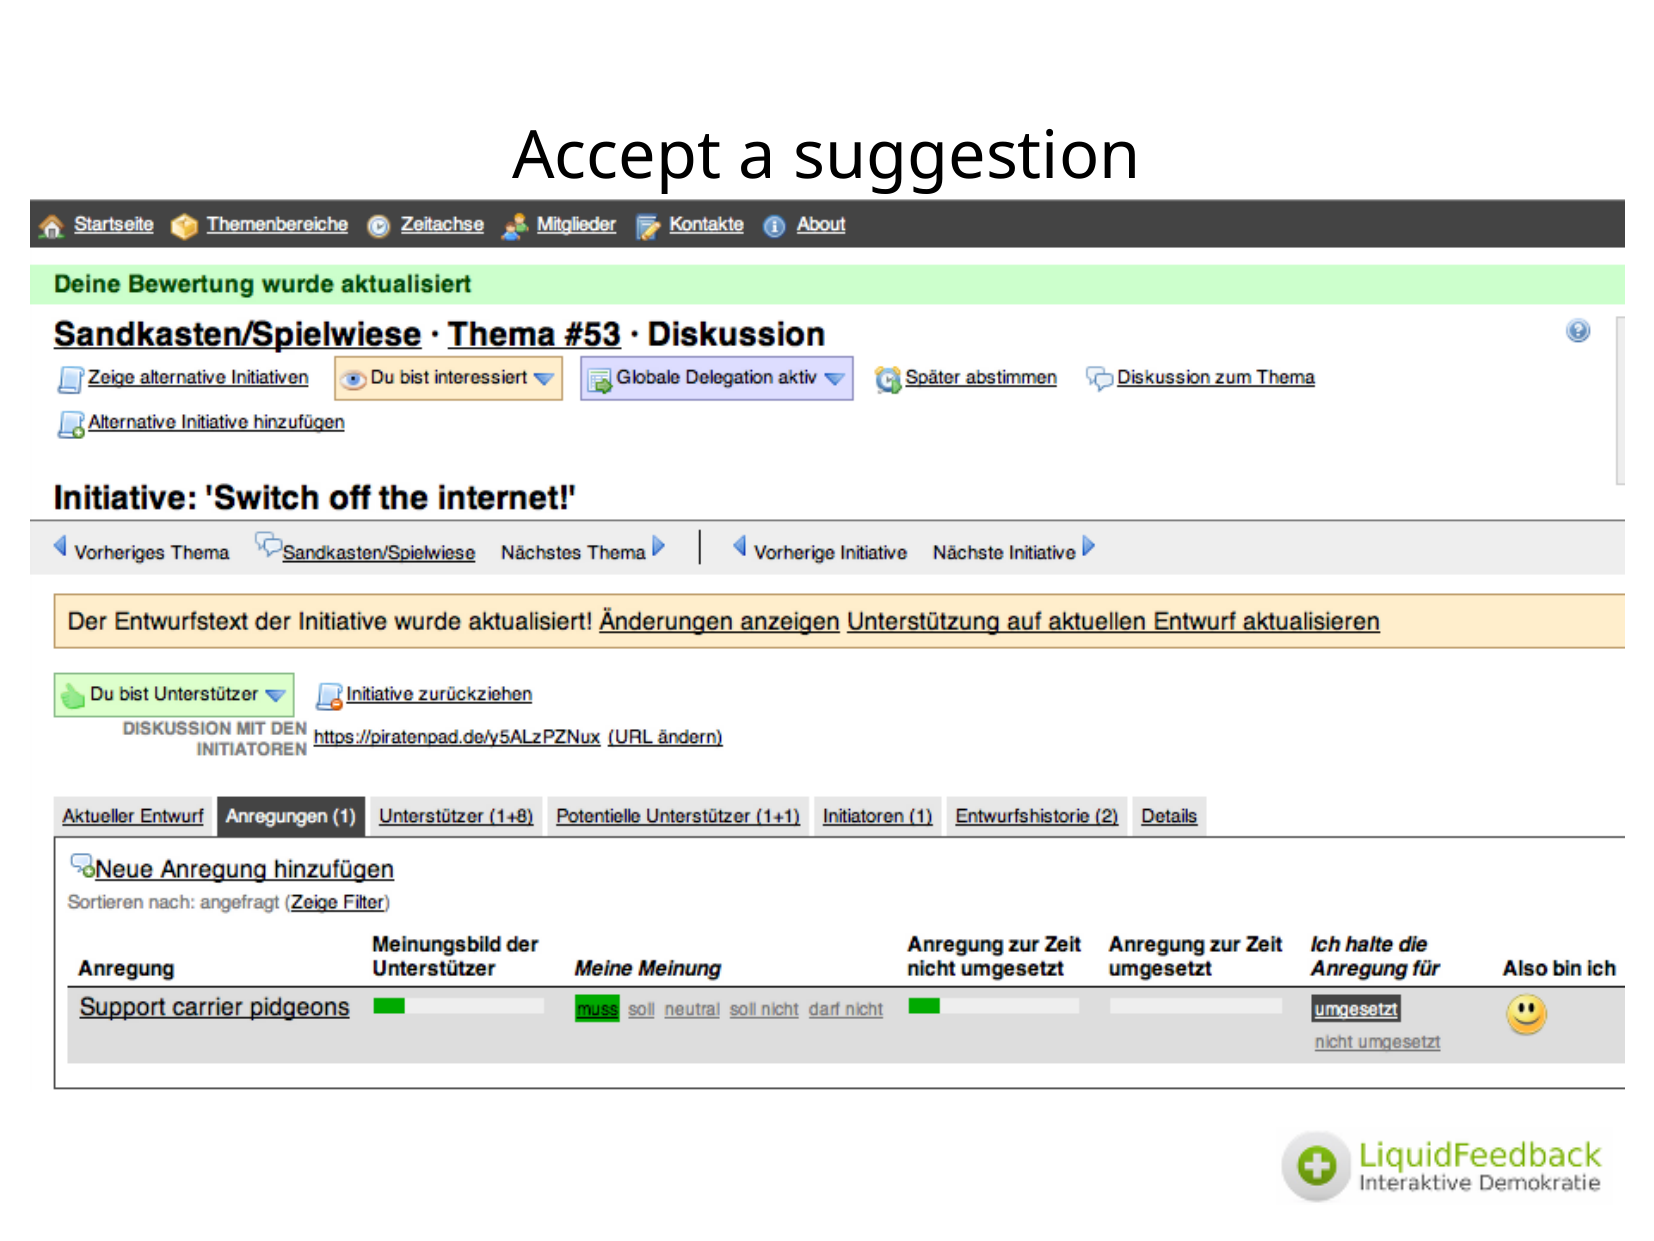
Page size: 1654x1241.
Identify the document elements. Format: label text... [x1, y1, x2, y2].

picture [1276, 1127, 1613, 1205]
title Accept a suggestion [82, 49, 1571, 198]
picture [30, 198, 1625, 1093]
